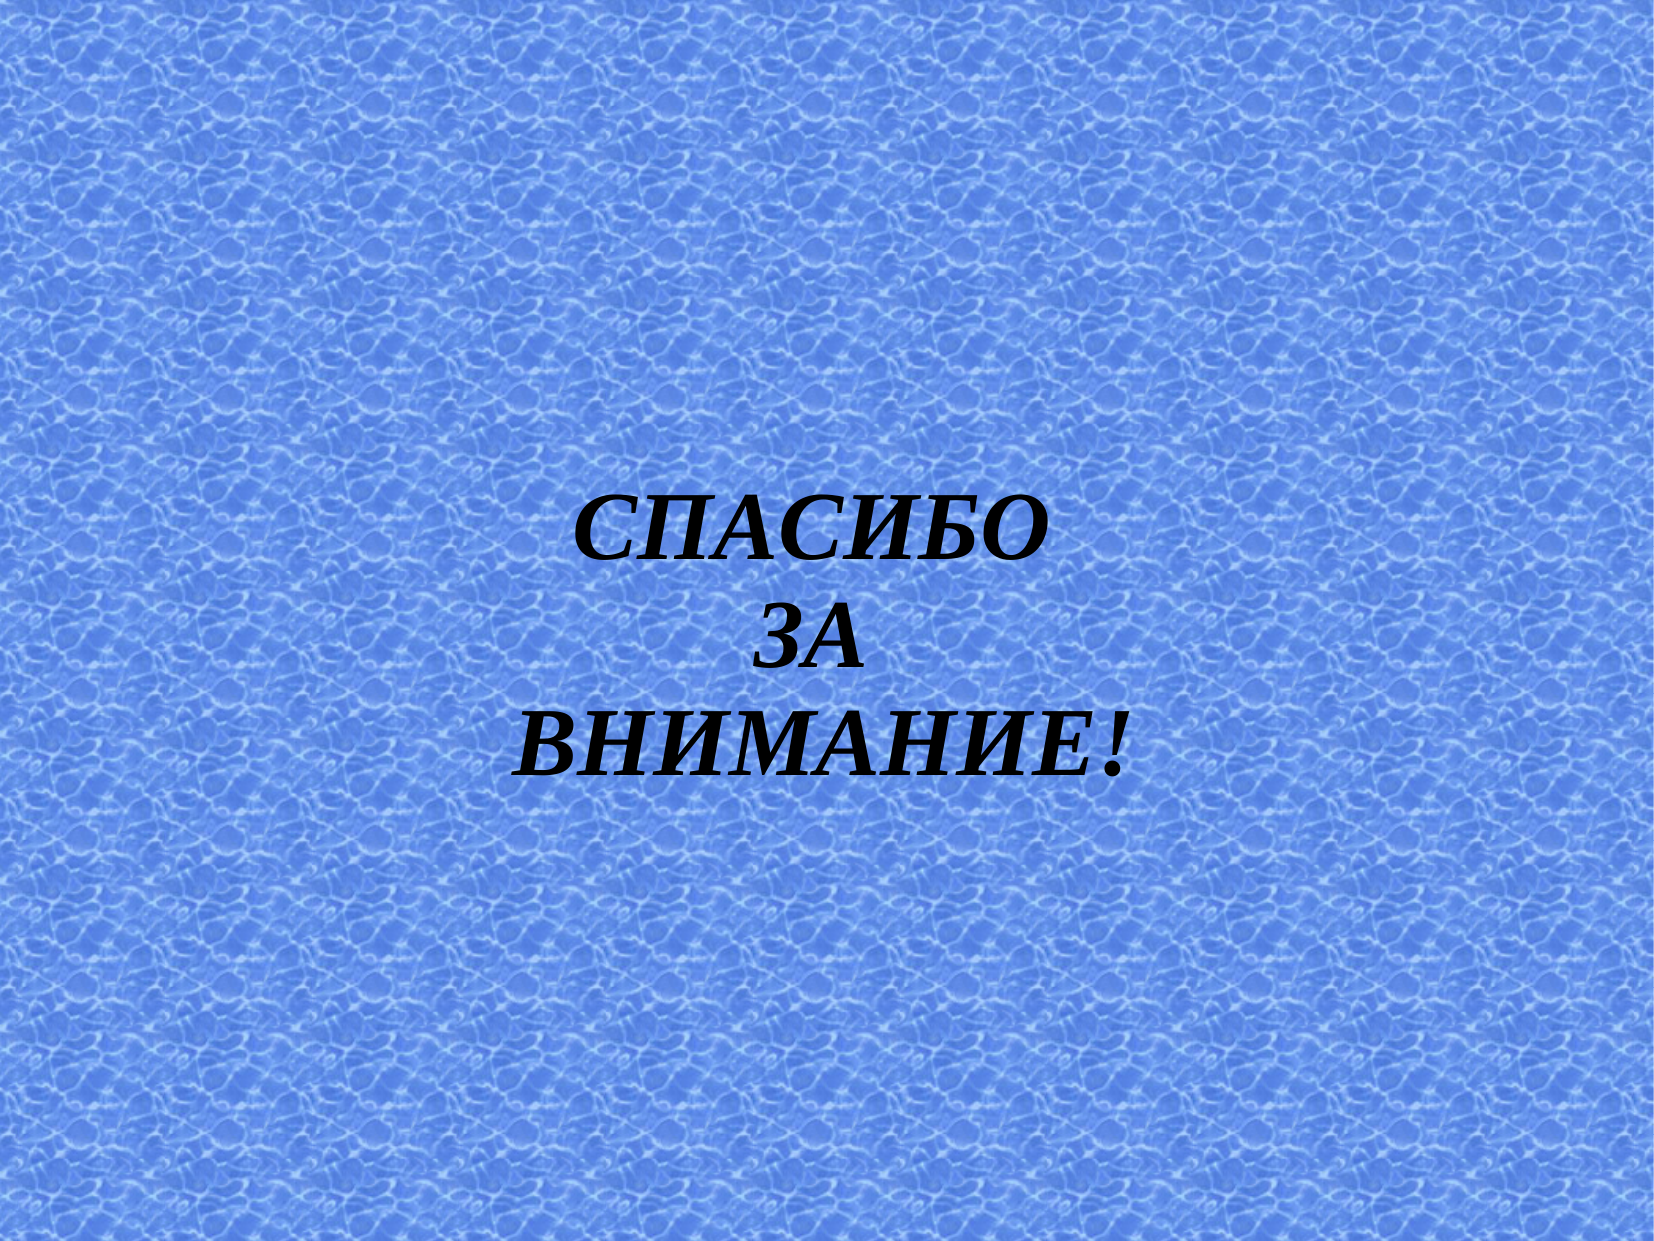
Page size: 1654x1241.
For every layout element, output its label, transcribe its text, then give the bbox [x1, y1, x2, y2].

picture [0, 0, 1654, 1241]
title СПАСИБО ЗА ВНИМАНИЕ! [118, 472, 1531, 797]
